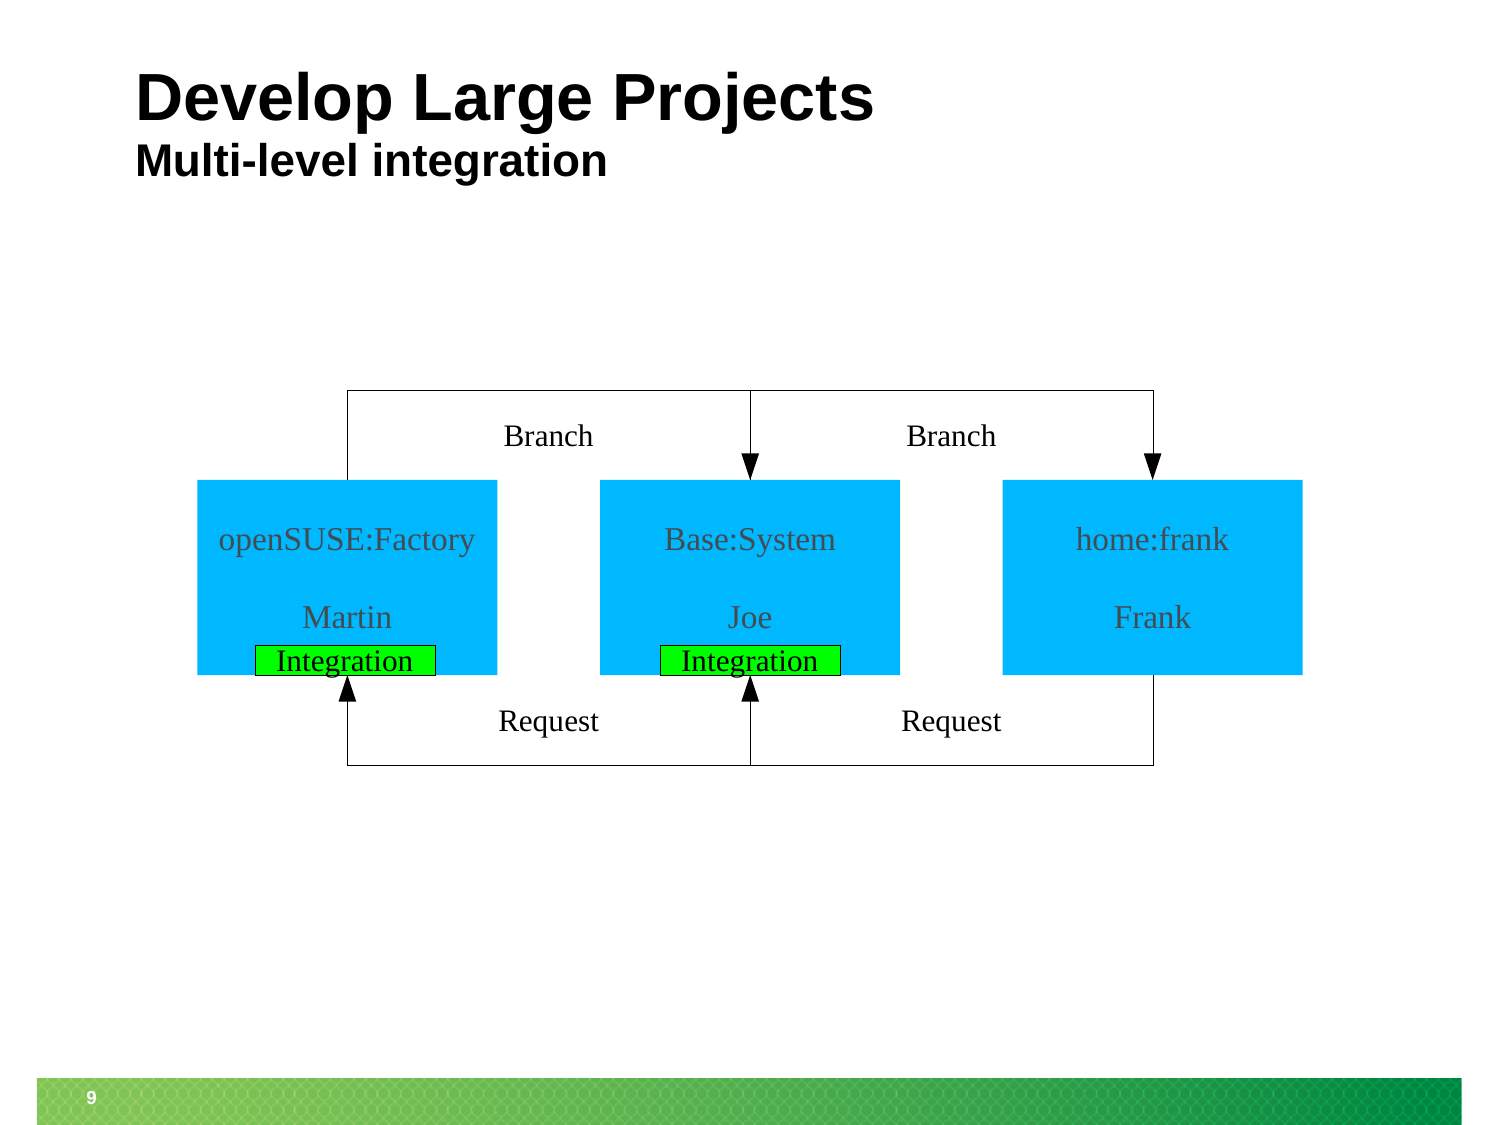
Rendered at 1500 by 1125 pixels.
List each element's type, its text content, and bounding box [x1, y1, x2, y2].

text_box Integration [255, 645, 436, 676]
text_box Base:System Joe [600, 479, 901, 676]
picture [36, 1078, 1462, 1125]
text_box Integration [660, 645, 841, 676]
text_box home:frank Frank [1002, 479, 1303, 676]
title Develop Large Projects Multi-level integration [135, 41, 1372, 204]
text_box openSUSE:Factory Martin [197, 479, 498, 676]
